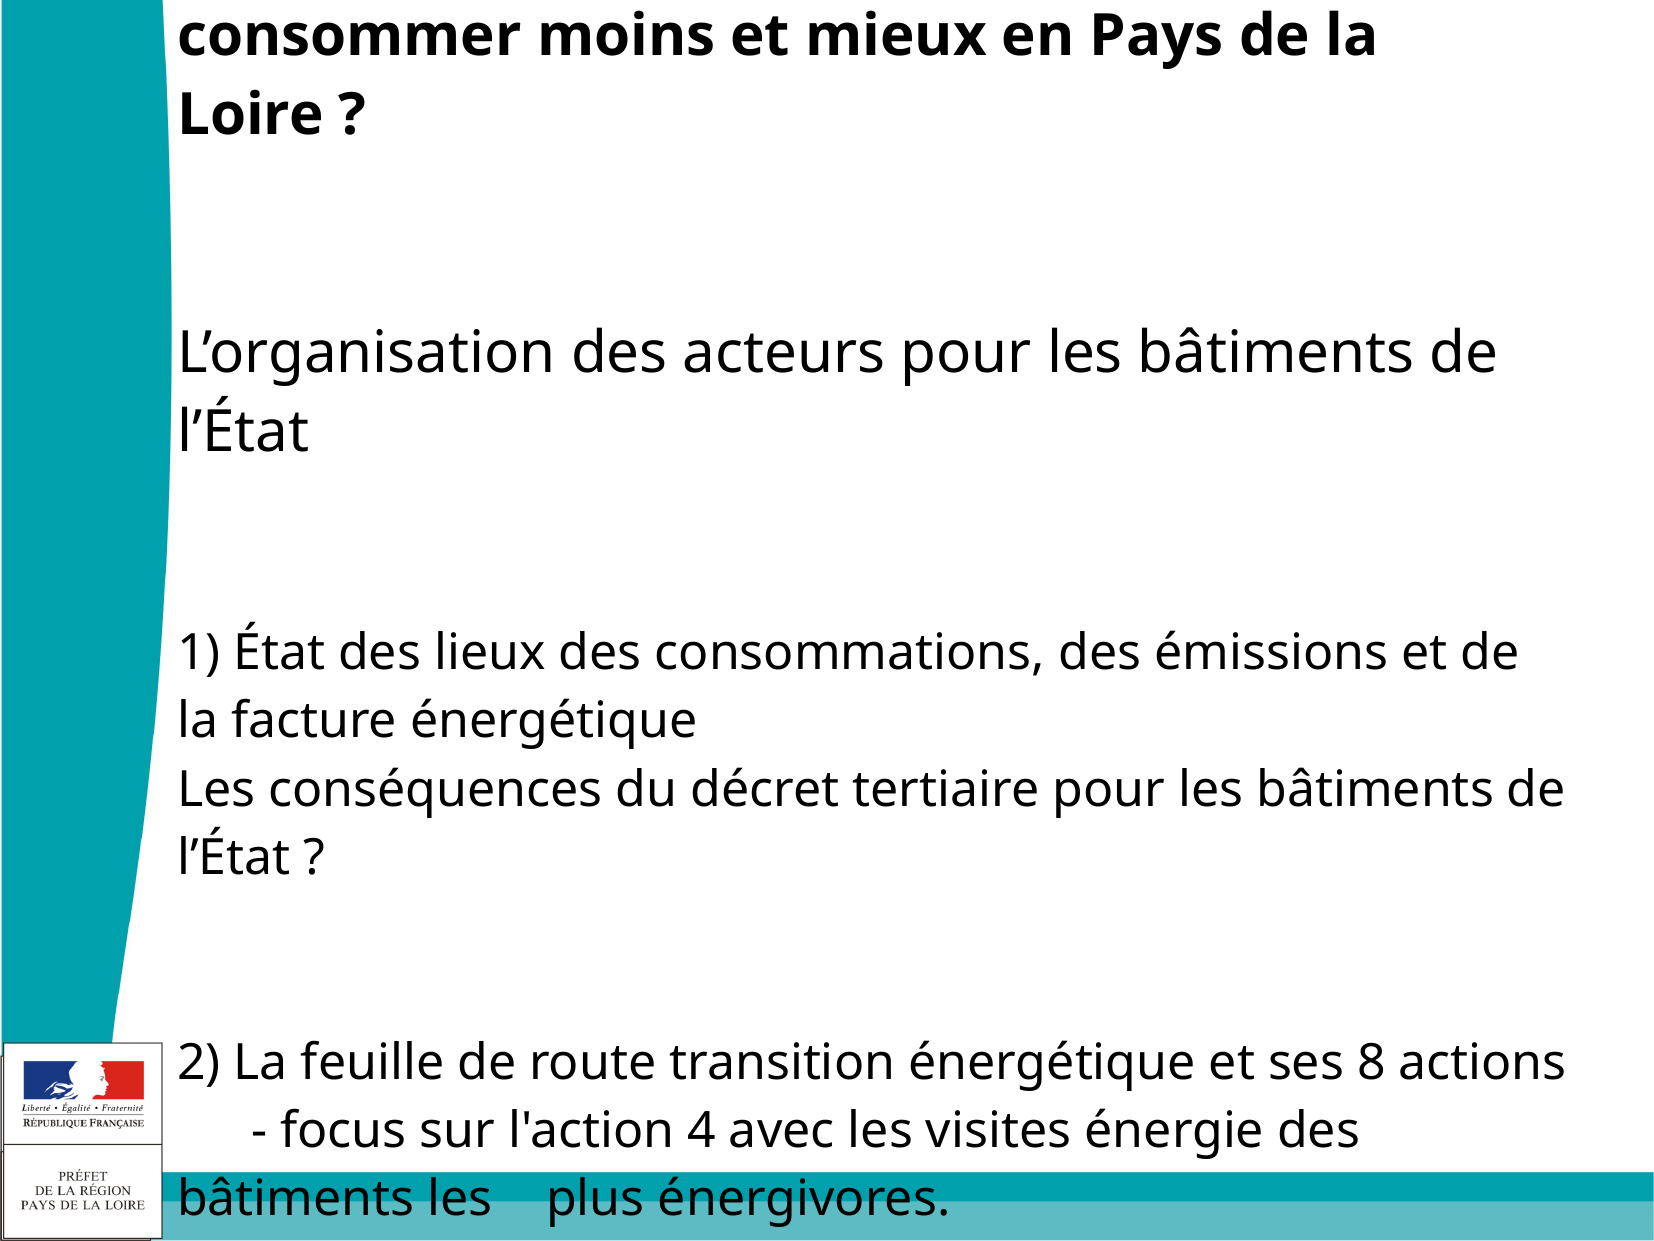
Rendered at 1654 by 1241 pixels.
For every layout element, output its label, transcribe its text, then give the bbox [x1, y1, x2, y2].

title Que font les bâtiments de l’État pour consommer moins et mieux en Pays de la Loire ? L’organisation des acteurs pour les bâtiments de l’État 1) État des lieux des consommations, des émissions et de la facture énergétique Les conséquences du décret tertiaire pour les bâtiments de l’État ? 2) La feuille de route transition énergétique et ses 8 actions - focus sur l'action 4 avec les visites énergie des bâtiments les plus énergivores. [177, 172, 1571, 973]
picture [0, 0, 1654, 1241]
